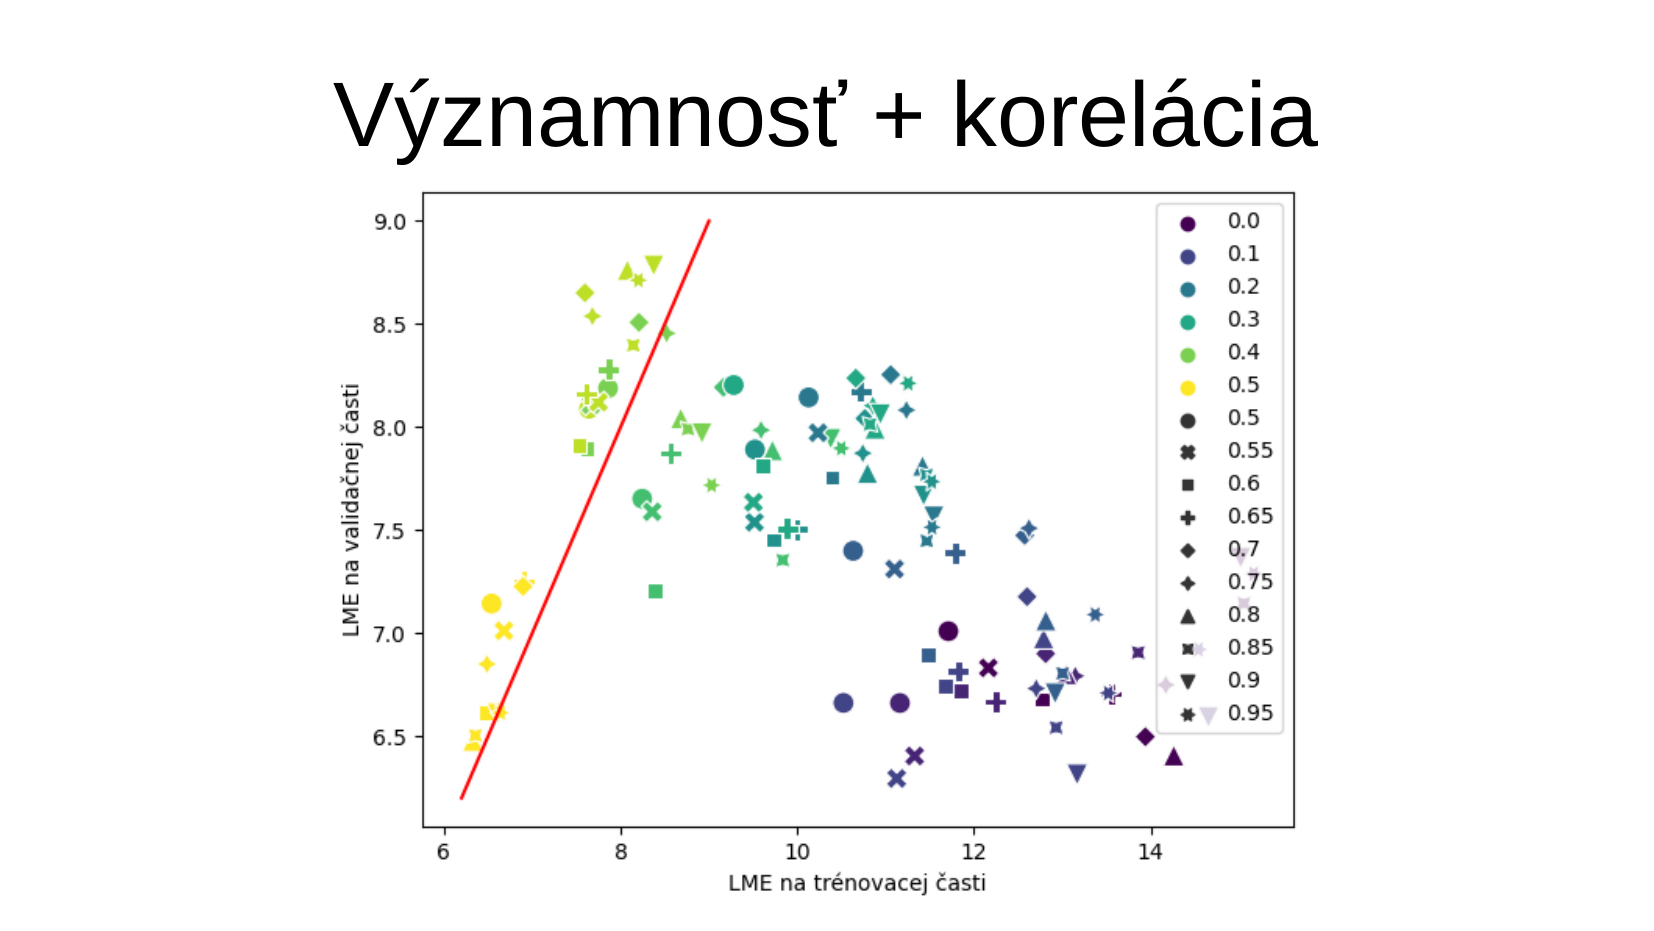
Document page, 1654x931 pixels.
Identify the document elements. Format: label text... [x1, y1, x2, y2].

title Významnosť + korelácia [82, 37, 1571, 193]
picture [318, 169, 1317, 919]
